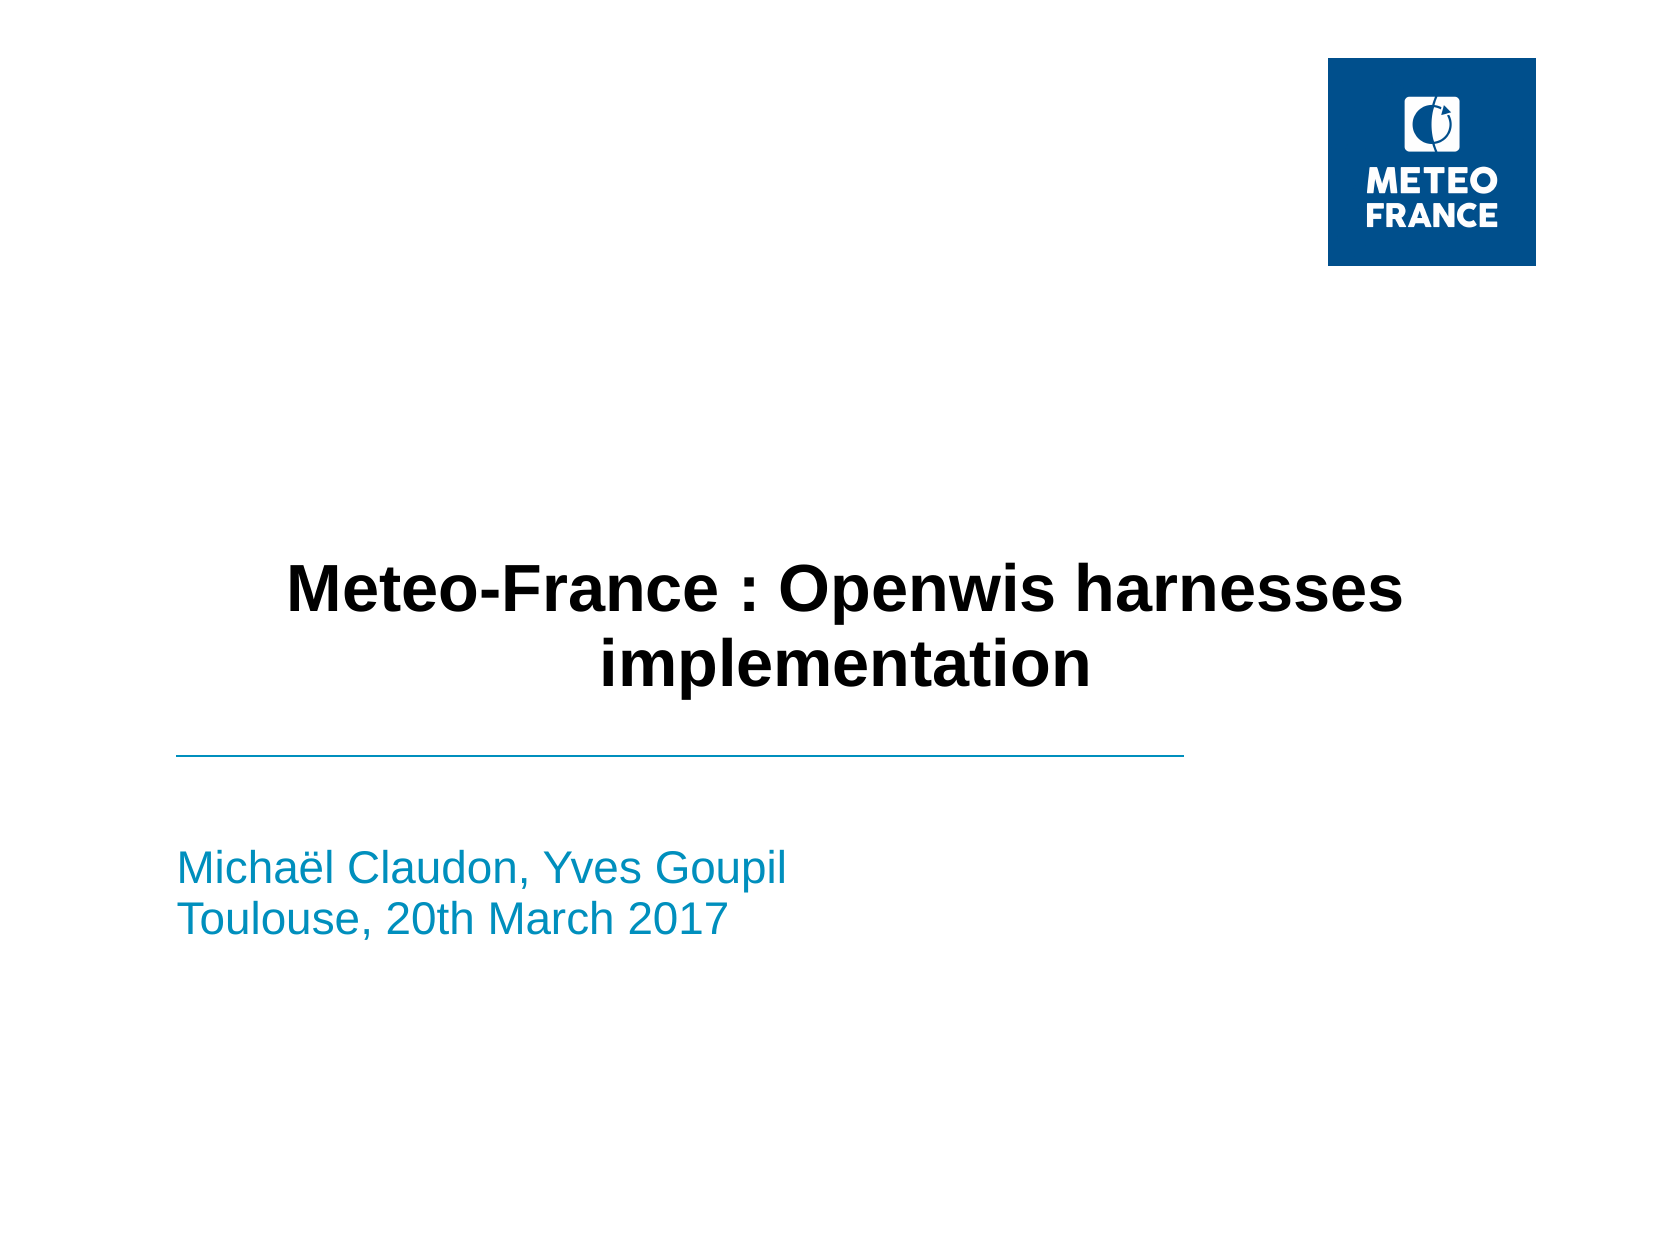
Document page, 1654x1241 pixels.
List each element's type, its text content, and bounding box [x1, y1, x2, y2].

title Michaël Claudon, Yves Goupil Toulouse, 20th March 2017 [176, 813, 1535, 973]
picture [1328, 58, 1536, 266]
title Meteo-France : Openwis harnesses implementation [174, 513, 1518, 739]
